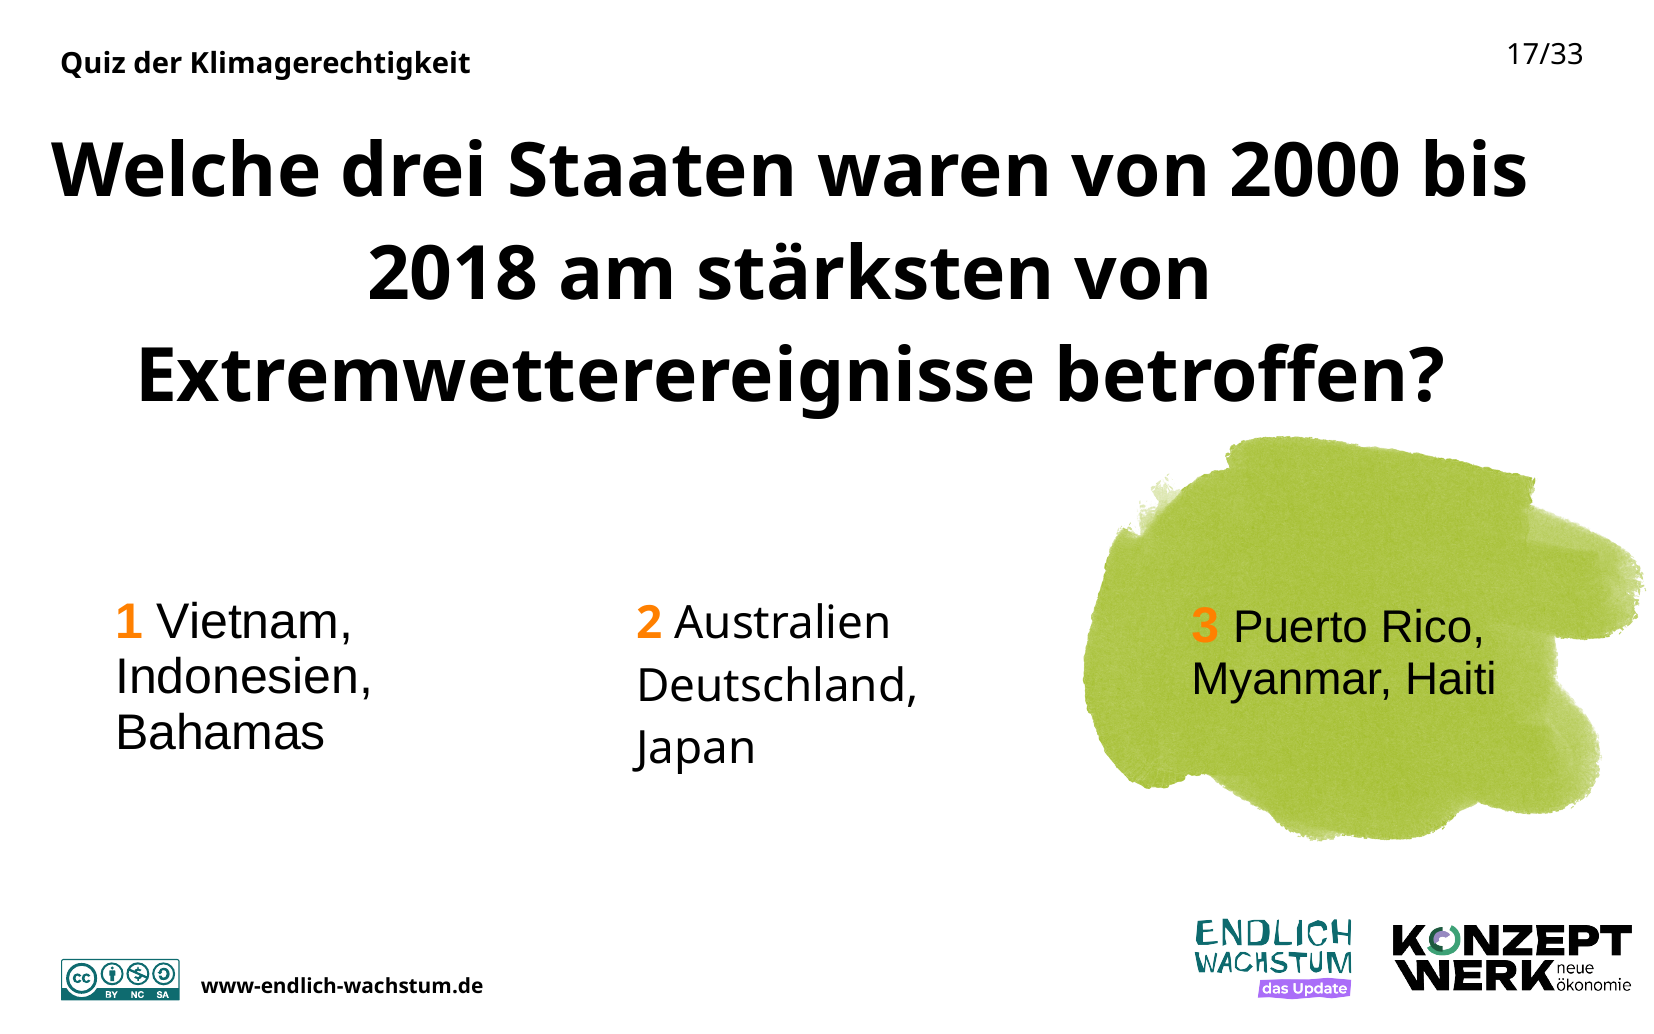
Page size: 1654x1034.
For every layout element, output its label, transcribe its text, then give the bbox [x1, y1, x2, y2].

text_box 2 Australien Deutschland, Japan [550, 582, 1012, 761]
picture [1082, 435, 1647, 842]
picture [1387, 917, 1636, 997]
text_box 1 Vietnam, Indonesien, Bahamas [29, 585, 491, 768]
title Welche drei Staaten waren von 2000 bis 2018 am stärksten von Extremwetterereignisse betroffen? [51, 116, 1540, 435]
picture [1176, 900, 1374, 1011]
text_box 3 Puerto Rico, Myanmar, Haiti [1105, 589, 1602, 835]
